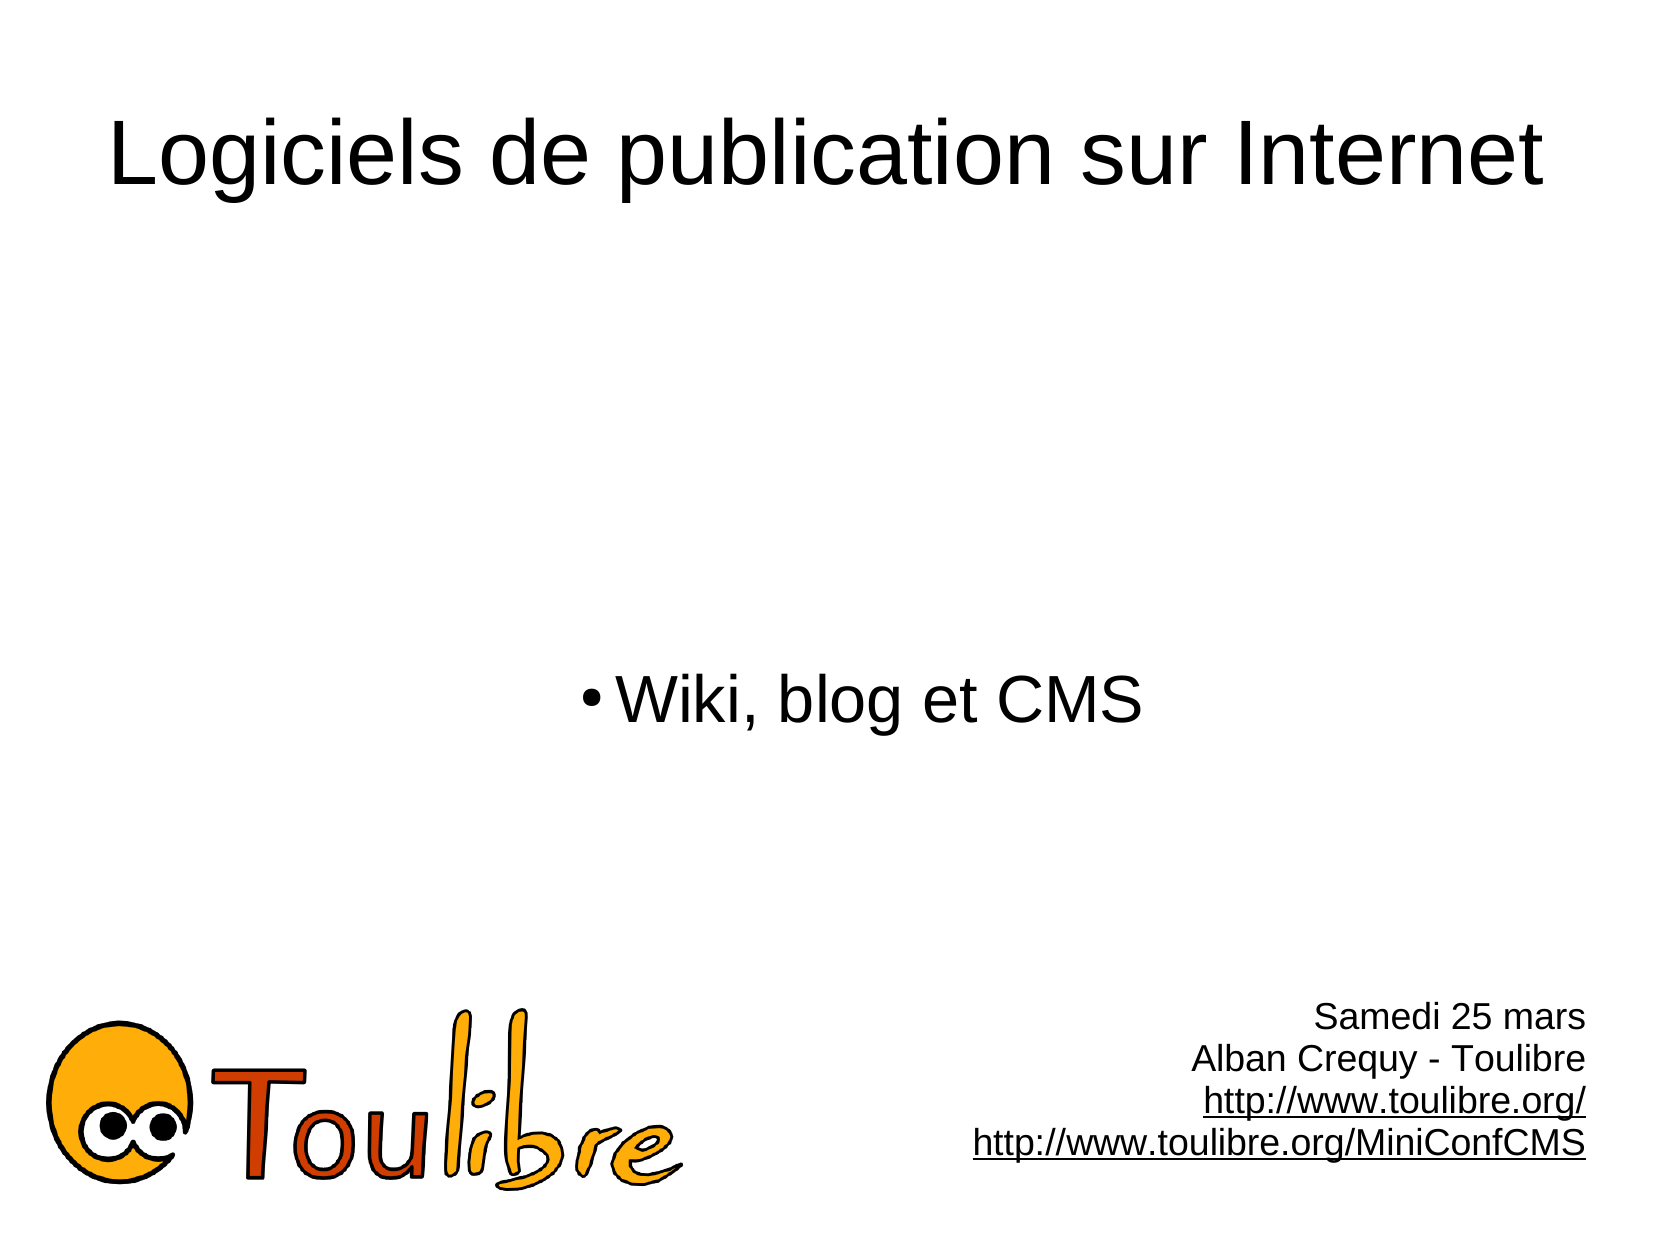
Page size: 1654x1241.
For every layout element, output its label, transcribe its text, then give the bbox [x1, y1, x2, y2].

text_box Samedi 25 mars Alban Crequy - Toulibre http://www.toulibre.org/ http://www.toulibre.org/MiniConfCMS [61, 988, 1601, 1190]
picture [46, 1008, 683, 1192]
title Logiciels de publication sur Internet [82, 49, 1571, 257]
subtitle Wiki, blog et CMS [82, 290, 1571, 988]
